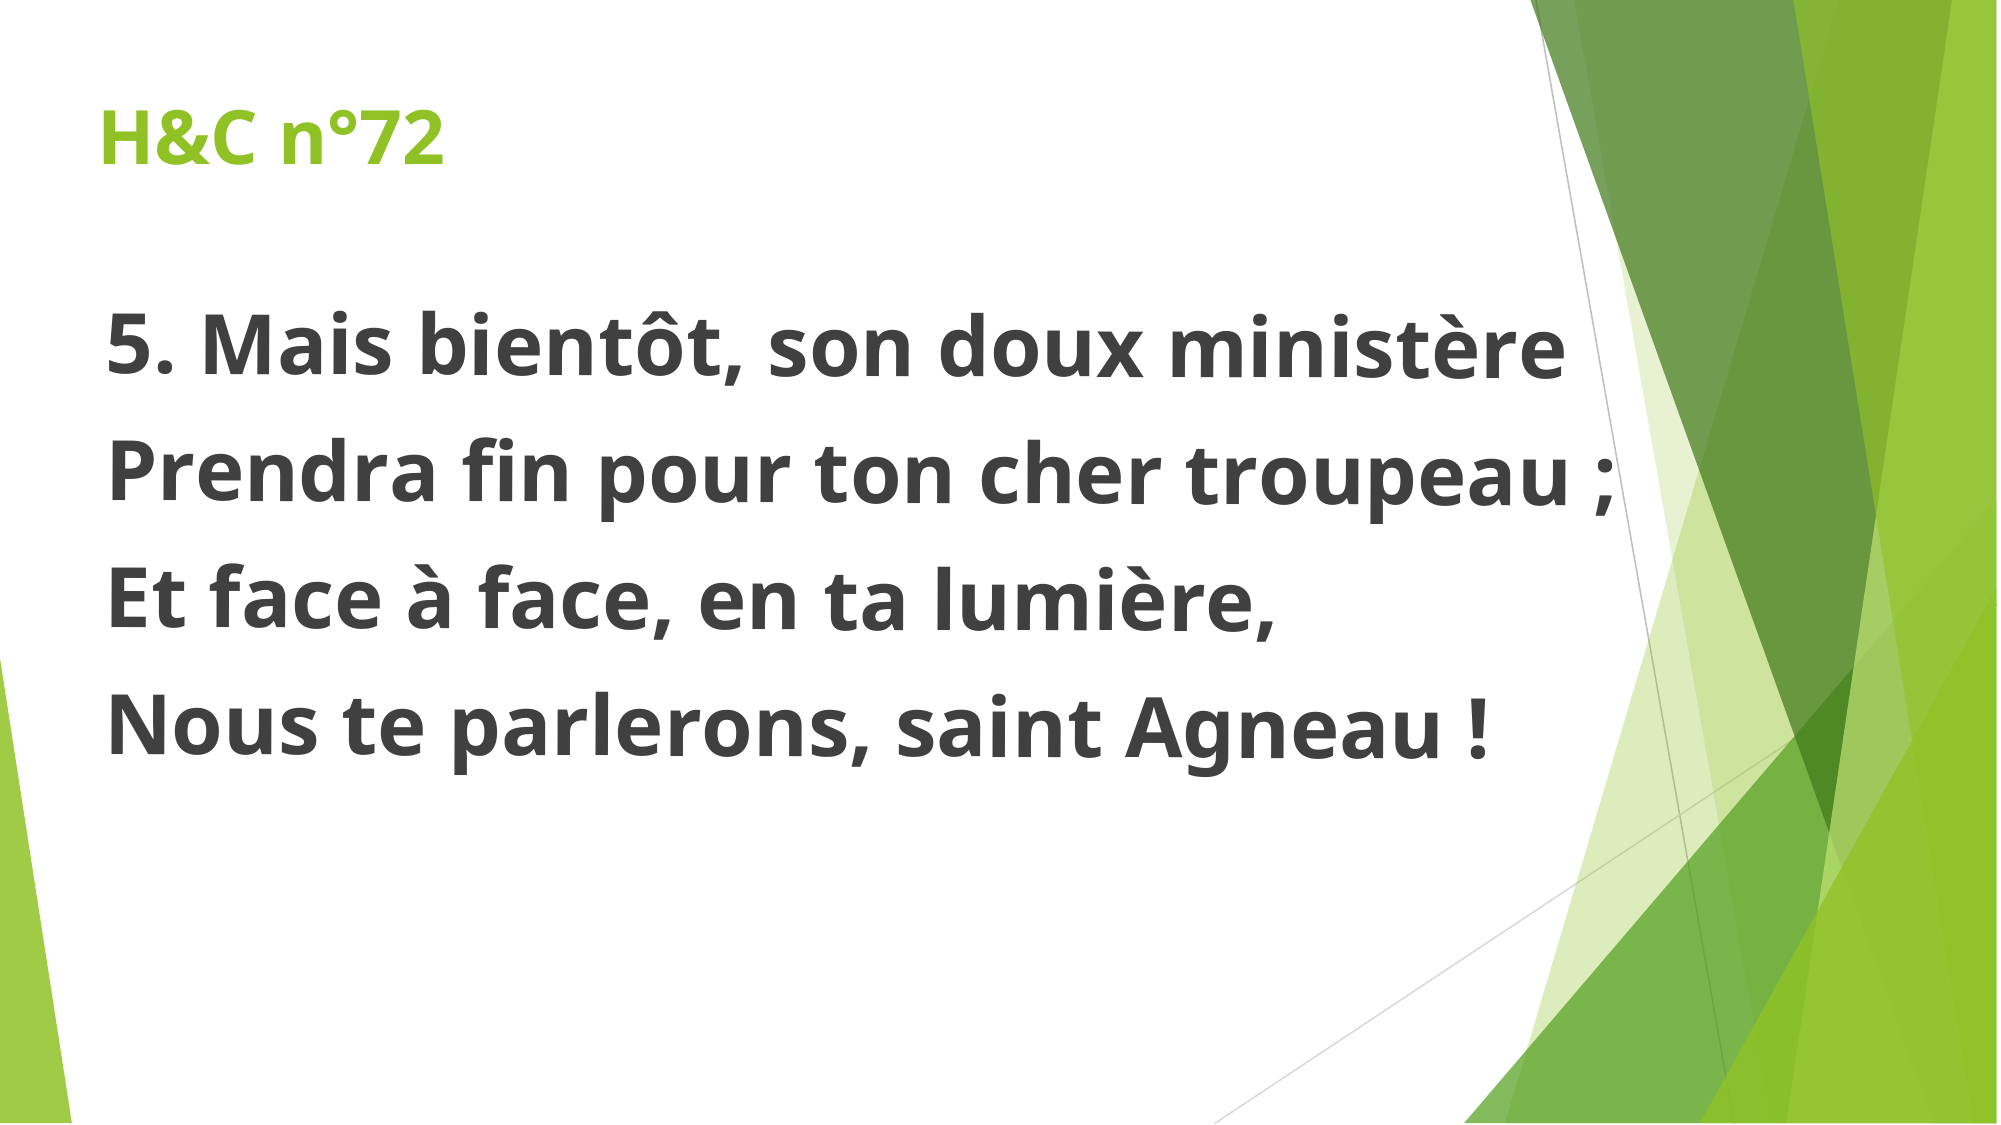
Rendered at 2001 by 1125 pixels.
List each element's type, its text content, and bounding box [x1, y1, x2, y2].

text_box 5. Mais bientôt, son doux ministère Prendra fin pour ton cher troupeau ; Et face à face, en ta lumière, Nous te parlerons, saint Agneau ! [88, 267, 1958, 1086]
text_box H&C n°72 [82, 82, 496, 189]
